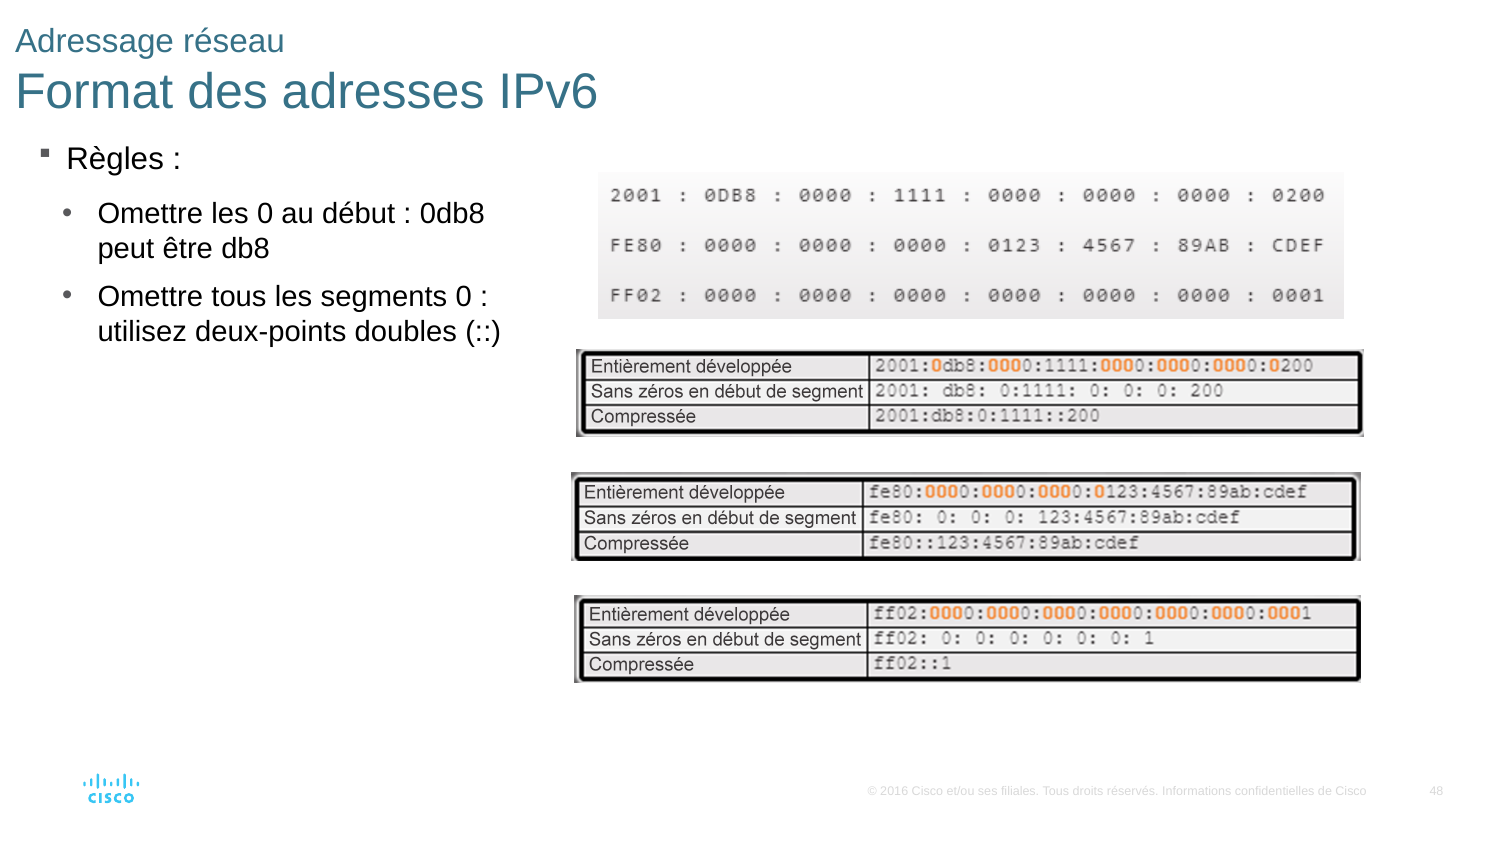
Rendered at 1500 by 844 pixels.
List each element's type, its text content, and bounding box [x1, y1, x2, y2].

picture [598, 172, 1344, 319]
picture [574, 595, 1361, 683]
picture [571, 472, 1361, 561]
list Règles : Omettre les 0 au début : 0db8 peut être db8 Omettre tous les segments 0 : utilisez deux-points doubles (::) [23, 131, 537, 813]
title Adressage réseau Format des adresses IPv6 [0, 6, 1500, 131]
picture [576, 349, 1364, 437]
